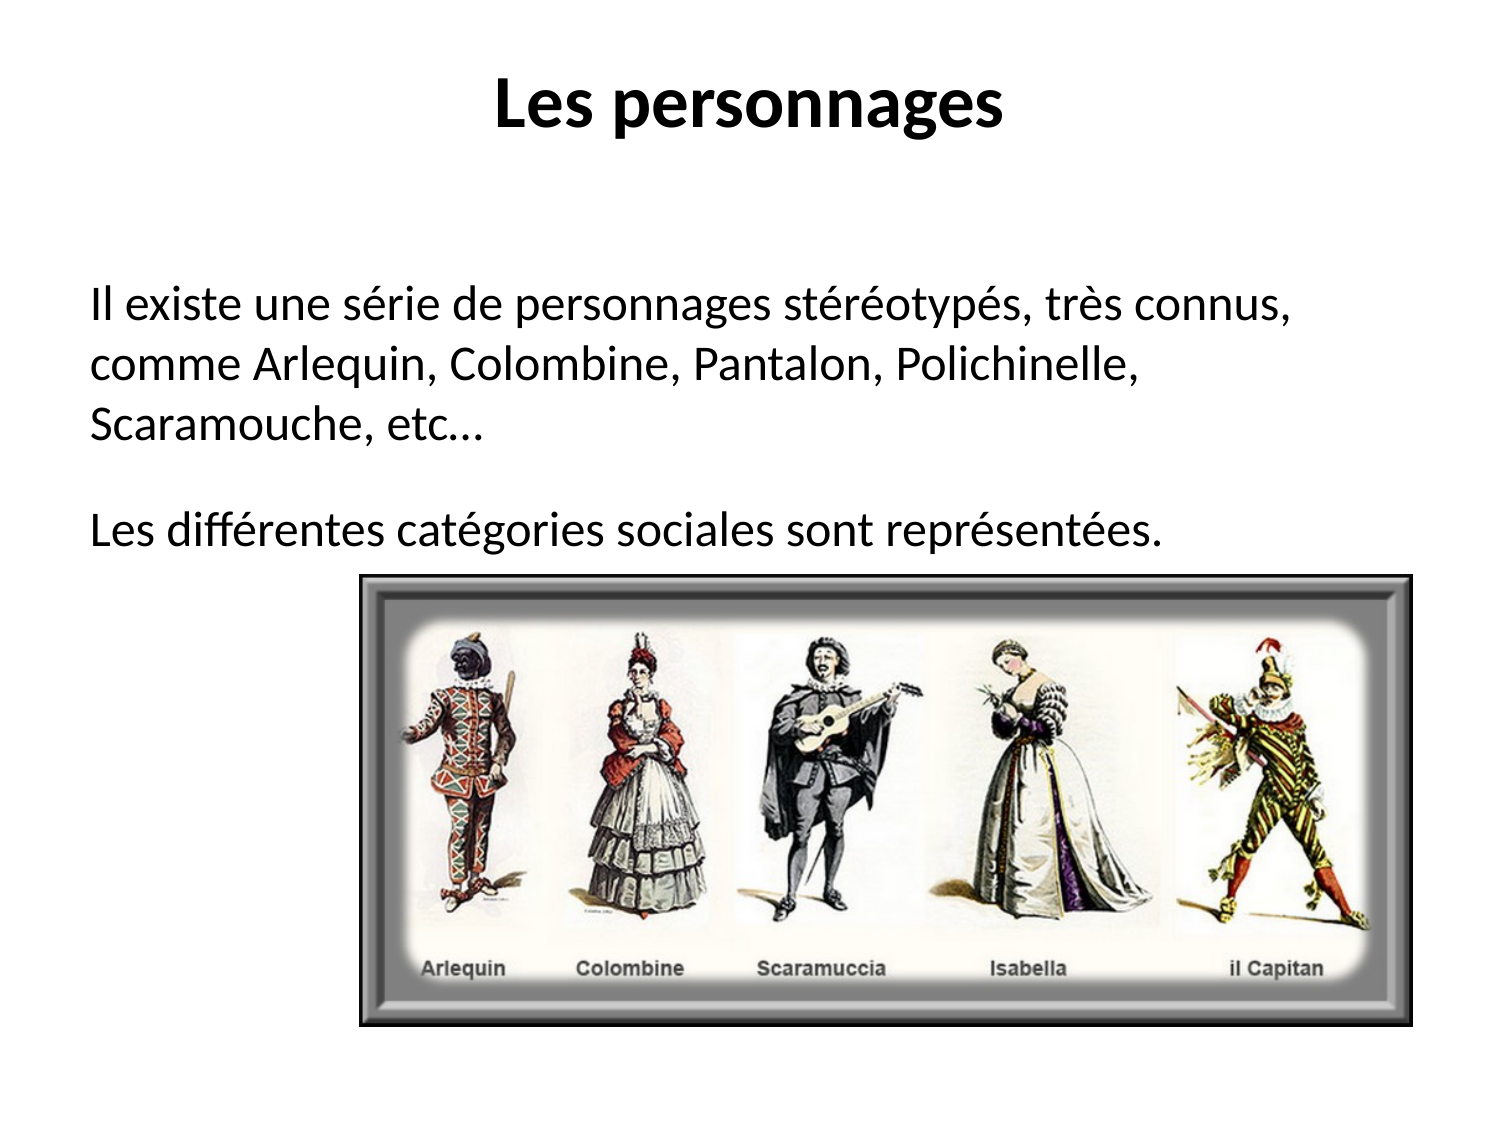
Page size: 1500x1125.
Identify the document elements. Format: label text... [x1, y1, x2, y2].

list Il existe une série de personnages stéréotypés, très connus, comme Arlequin, Colombine, Pantalon, Polichinelle, Scaramouche, etc… Les différentes catégories sociales sont représentées. [75, 262, 1425, 1005]
picture [359, 574, 1413, 1027]
title Les personnages [75, 45, 1425, 233]
